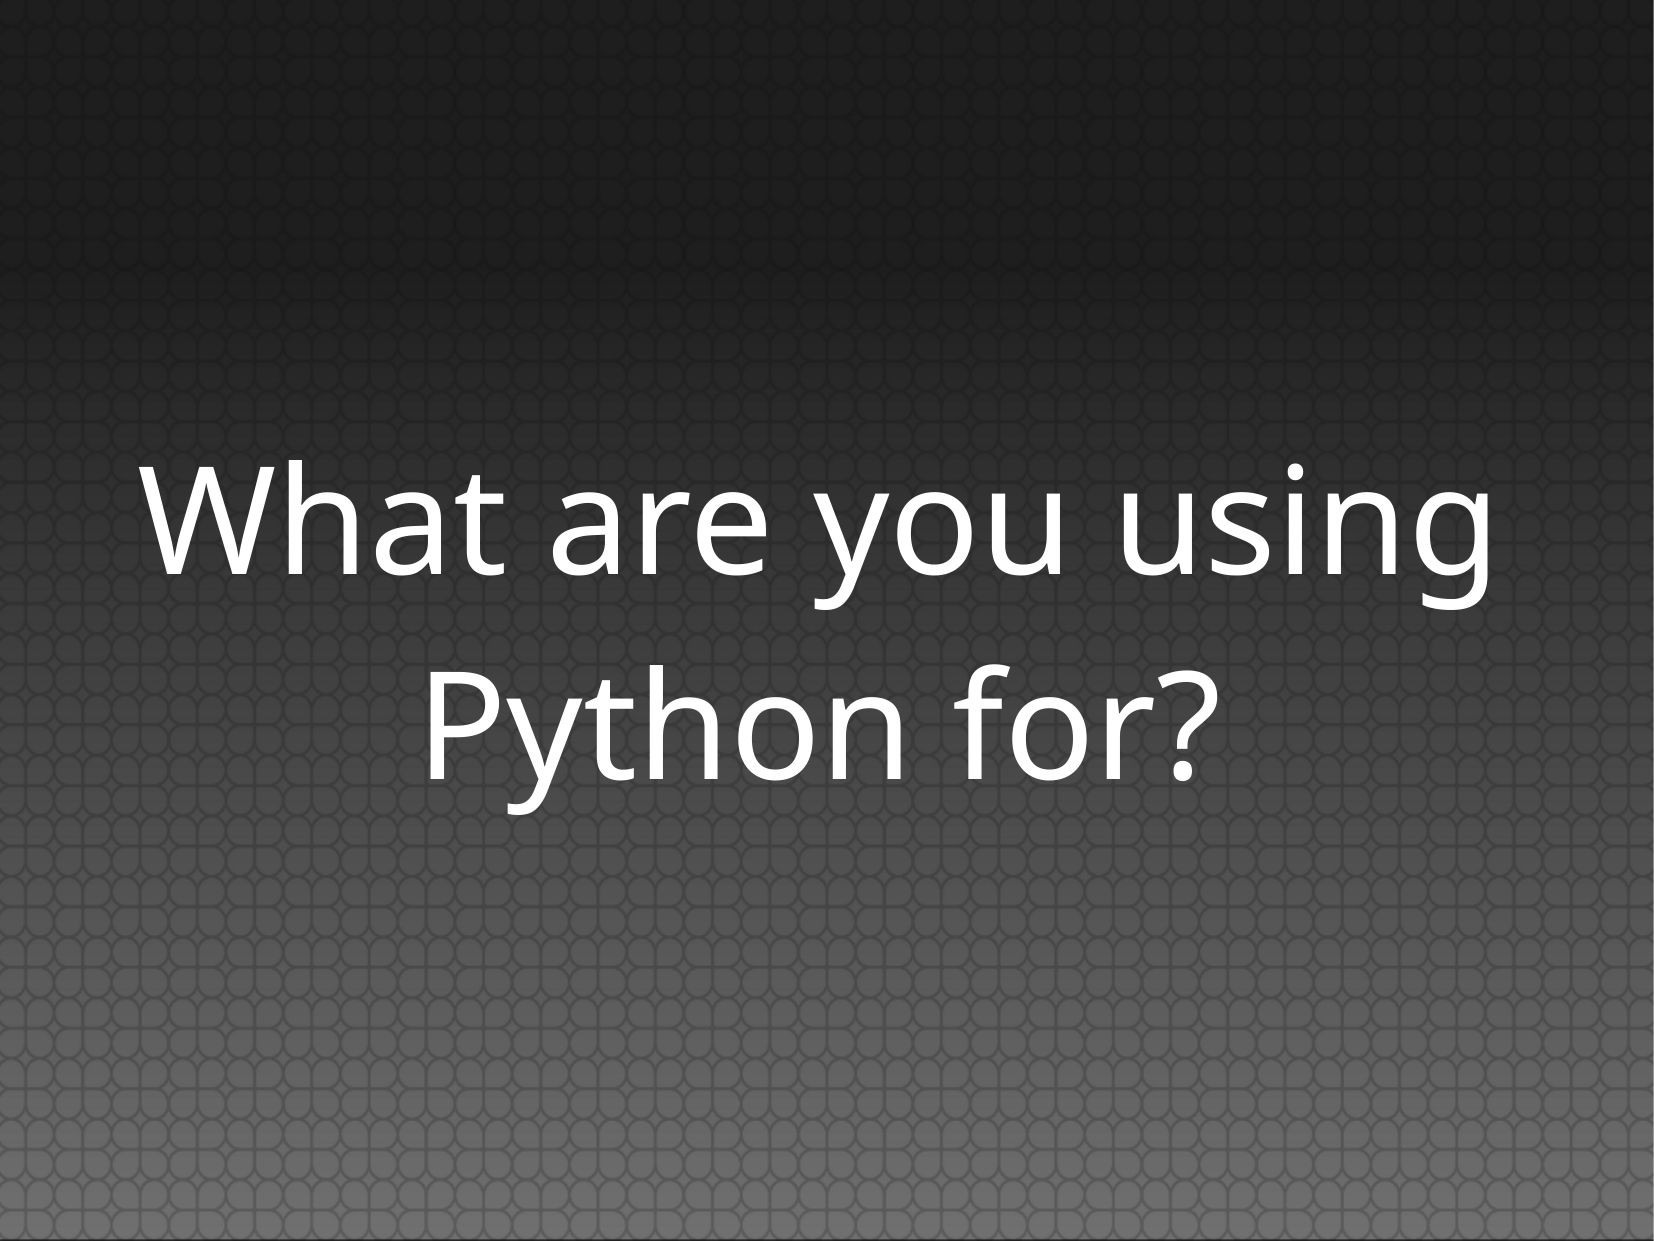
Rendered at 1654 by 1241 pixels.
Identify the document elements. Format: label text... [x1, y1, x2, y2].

picture [0, 0, 1654, 1241]
title What are you using Python for? [75, 451, 1564, 787]
